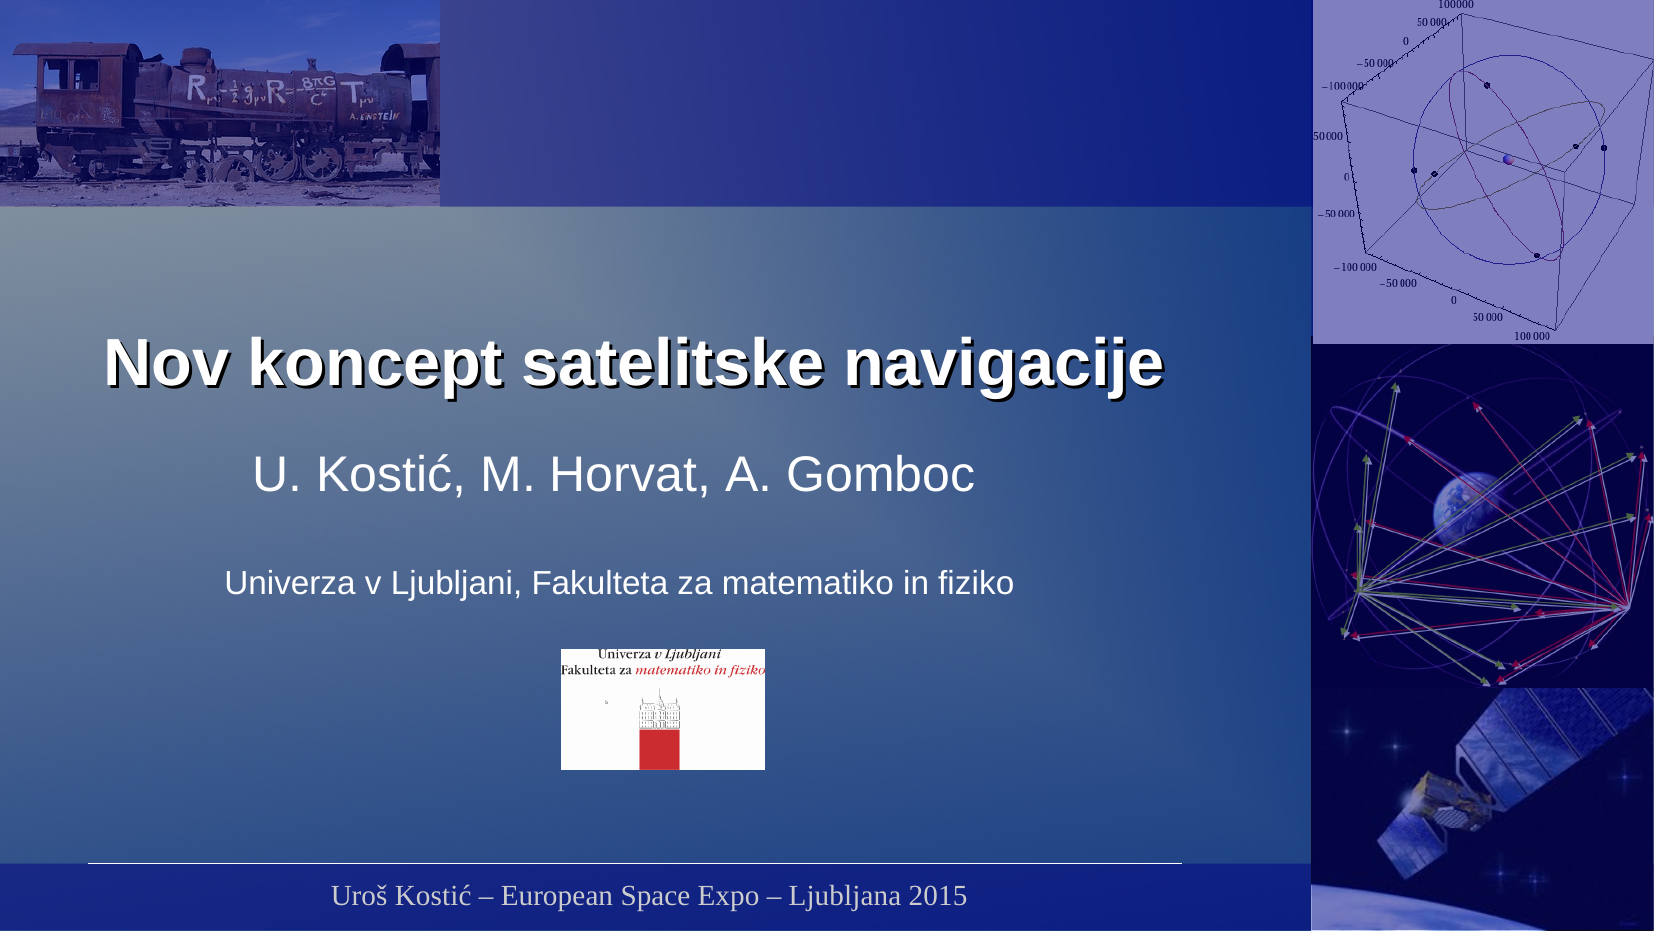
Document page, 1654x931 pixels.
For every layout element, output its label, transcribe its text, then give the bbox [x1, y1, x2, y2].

subtitle U. Kostić, M. Horvat, A. Gomboc [236, 445, 993, 502]
title Nov koncept satelitske navigacije [88, 295, 1182, 429]
picture [0, 207, 1311, 863]
text_box Univerza v Ljubljani, Fakulteta za matematiko in fiziko [206, 561, 1034, 606]
